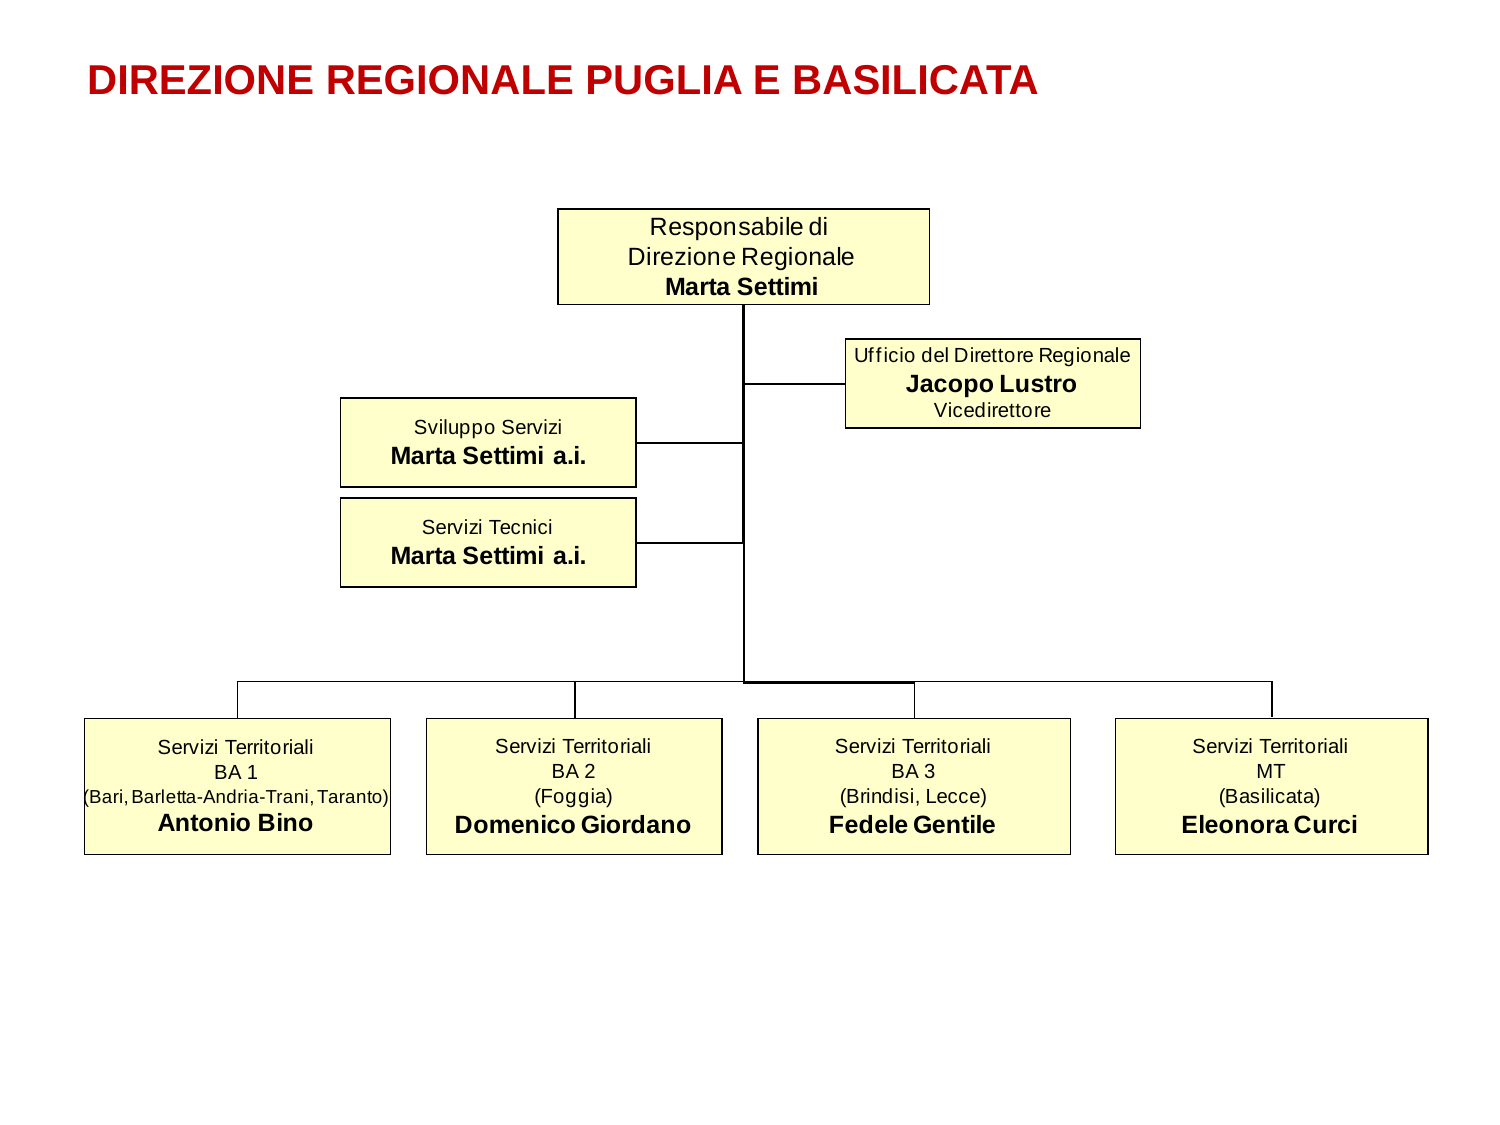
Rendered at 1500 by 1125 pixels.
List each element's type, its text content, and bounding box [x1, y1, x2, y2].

picture [71, 203, 1429, 856]
title DIREZIONE REGIONALE PUGLIA E BASILICATA [72, 45, 1462, 128]
